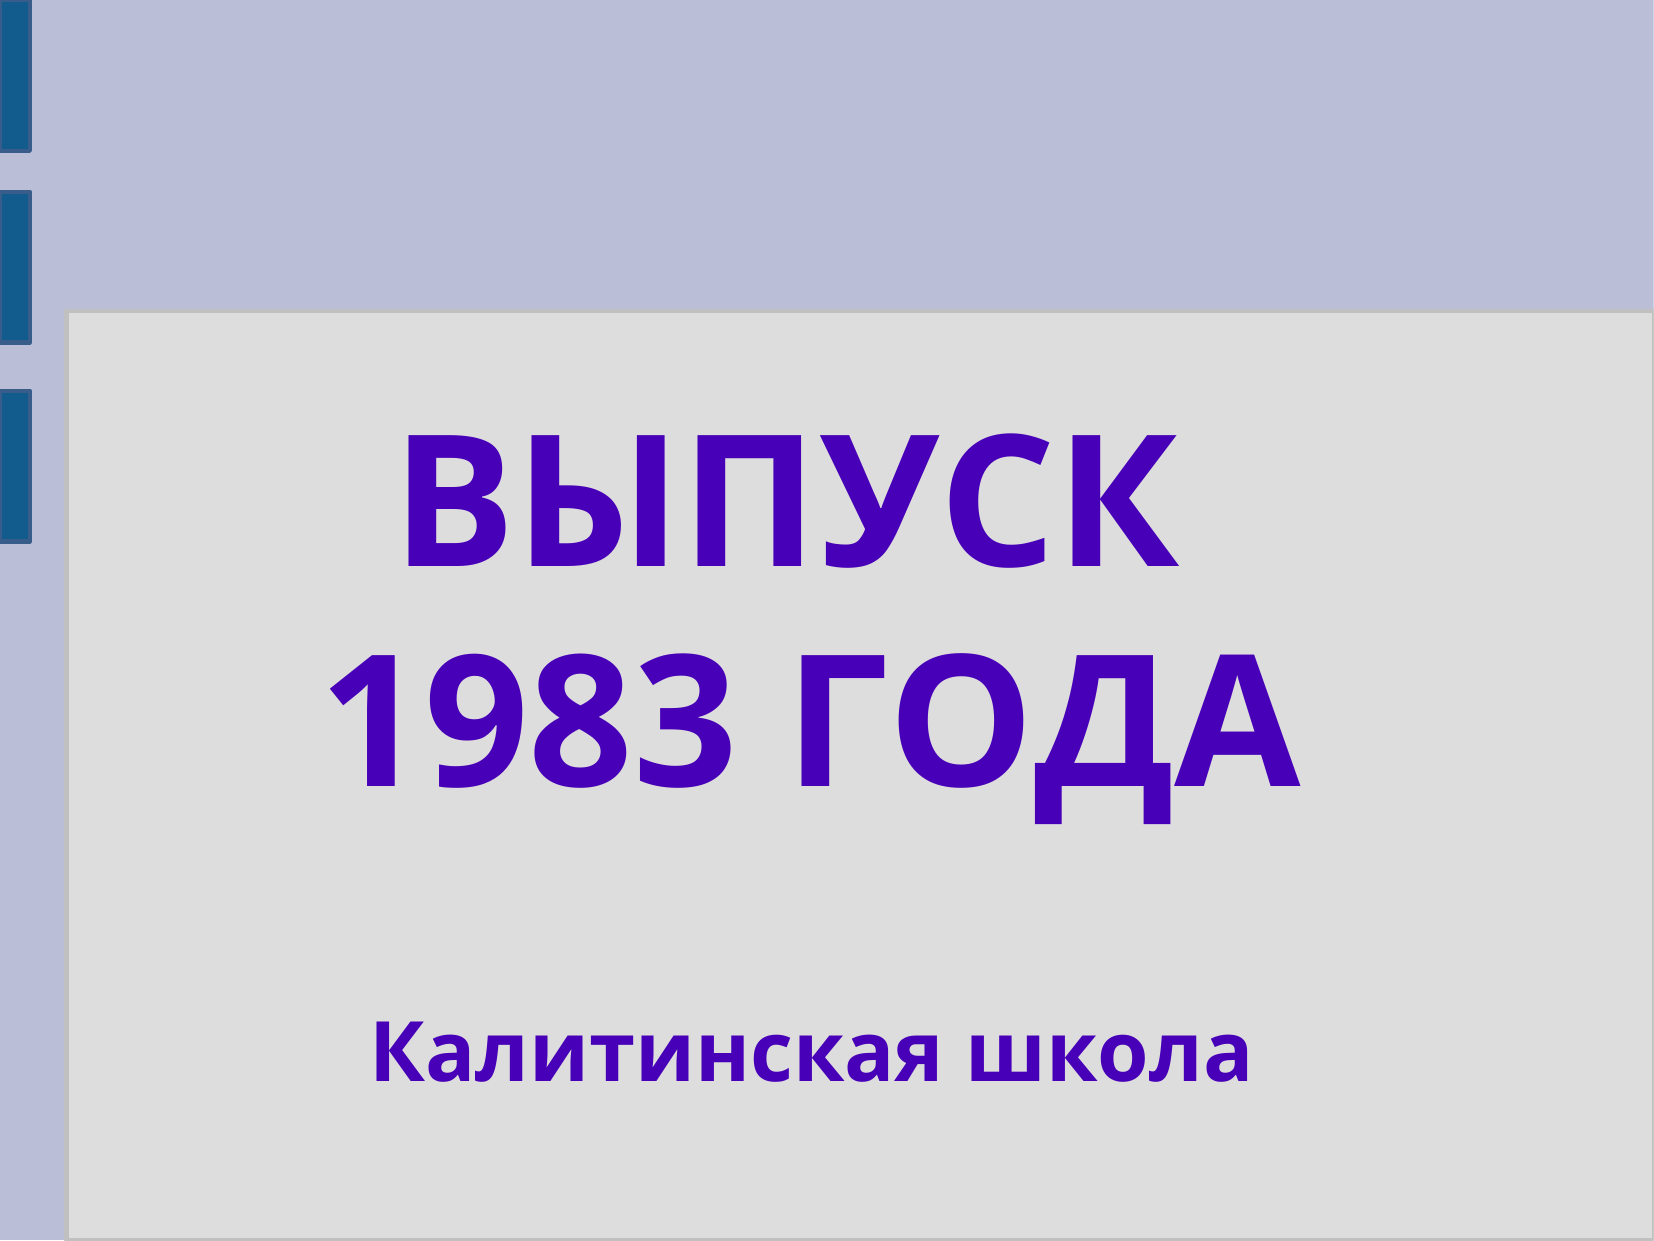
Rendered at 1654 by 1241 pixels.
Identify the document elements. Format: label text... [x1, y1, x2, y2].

title ВЫПУСК 1983 ГОДА [27, 379, 1593, 827]
title Калитинская школа [29, 944, 1595, 1152]
